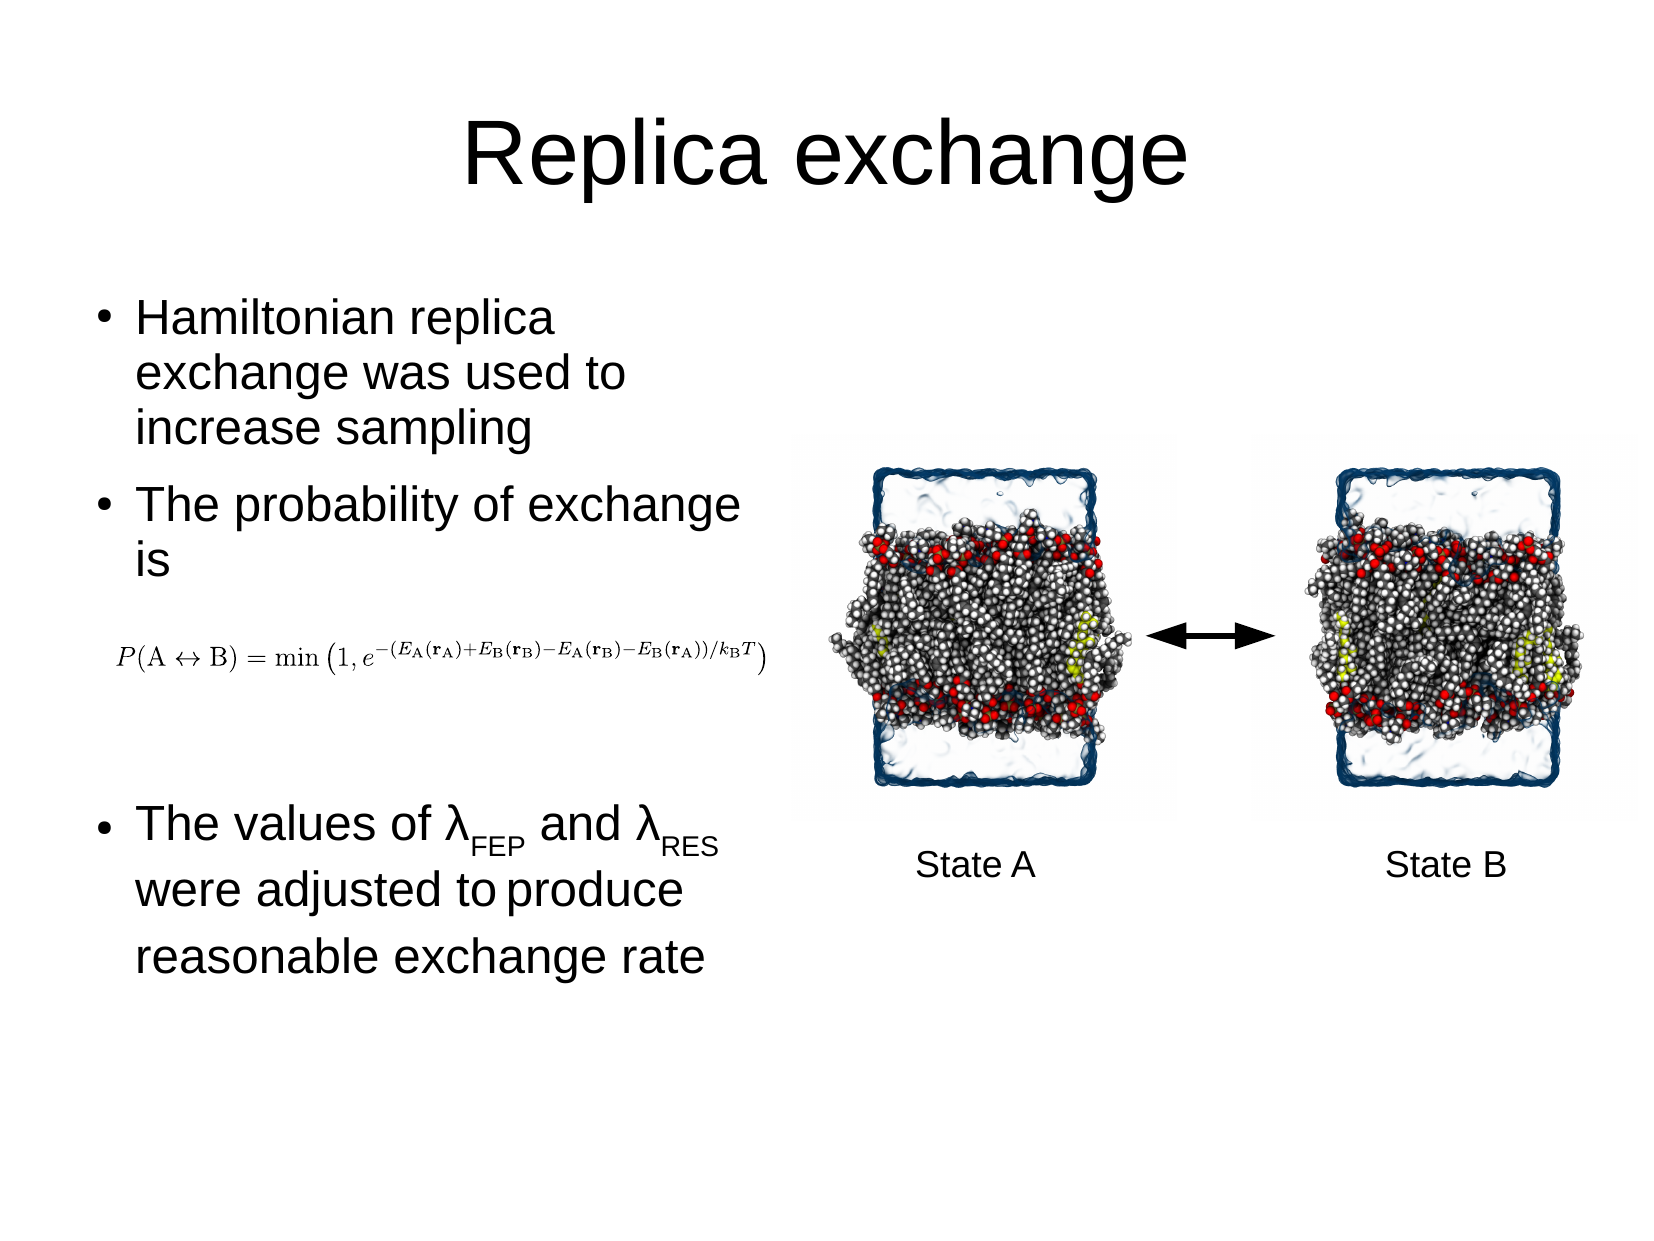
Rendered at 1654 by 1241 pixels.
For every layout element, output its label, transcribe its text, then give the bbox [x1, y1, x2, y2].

picture [115, 639, 767, 677]
title Replica exchange [82, 49, 1571, 257]
text_box State A [900, 836, 1052, 894]
picture [1251, 434, 1638, 821]
picture [791, 434, 1177, 821]
list Hamiltonian replica exchange was used to increase sampling The probability of exchange is The values of λFEP and λRES were adjusted to produce reasonable exchange rate [82, 290, 745, 1010]
text_box State B [1370, 836, 1523, 894]
